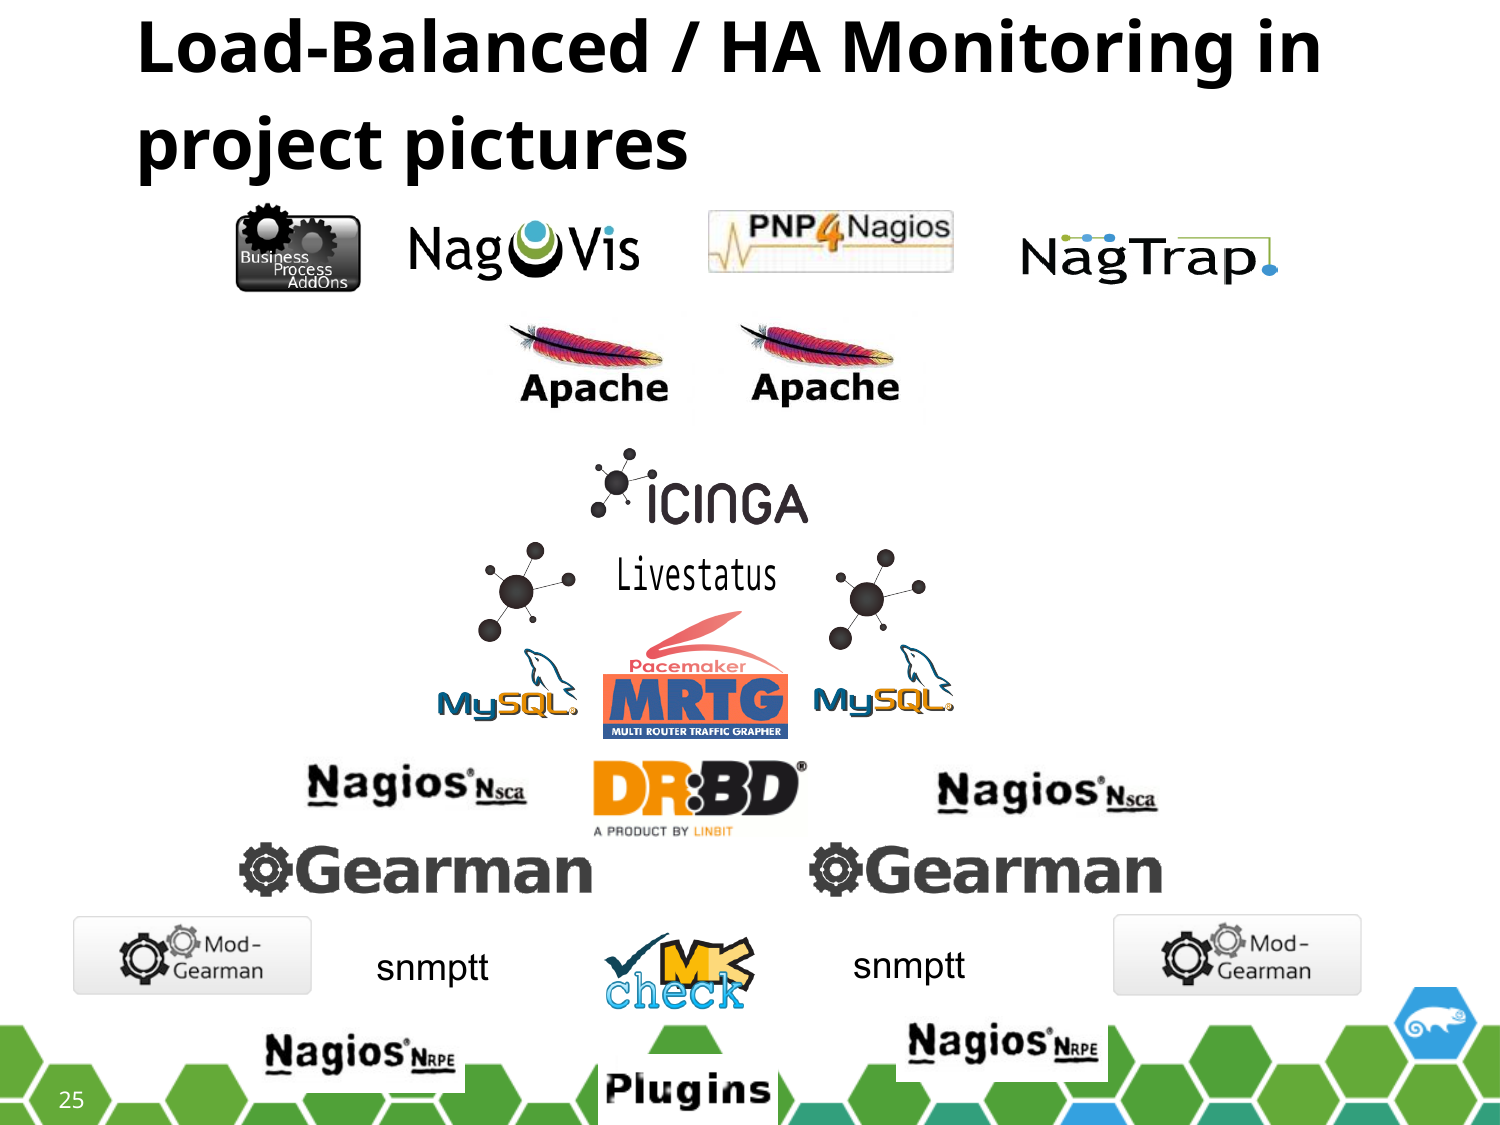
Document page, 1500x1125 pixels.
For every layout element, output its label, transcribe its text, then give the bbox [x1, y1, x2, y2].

picture [233, 200, 362, 294]
picture [708, 210, 954, 273]
picture [0, 913, 1500, 1125]
picture [481, 305, 695, 426]
picture [1018, 231, 1278, 287]
text_box snmptt [838, 937, 1074, 994]
picture [235, 838, 594, 899]
picture [300, 444, 812, 818]
text_box snmptt [361, 939, 598, 996]
title Load-Balanced / HA Monitoring in project pictures [135, 4, 1372, 183]
picture [593, 533, 1165, 837]
picture [712, 305, 926, 425]
picture [406, 220, 639, 281]
text_box Livestatus [601, 534, 793, 603]
picture [805, 838, 1164, 899]
